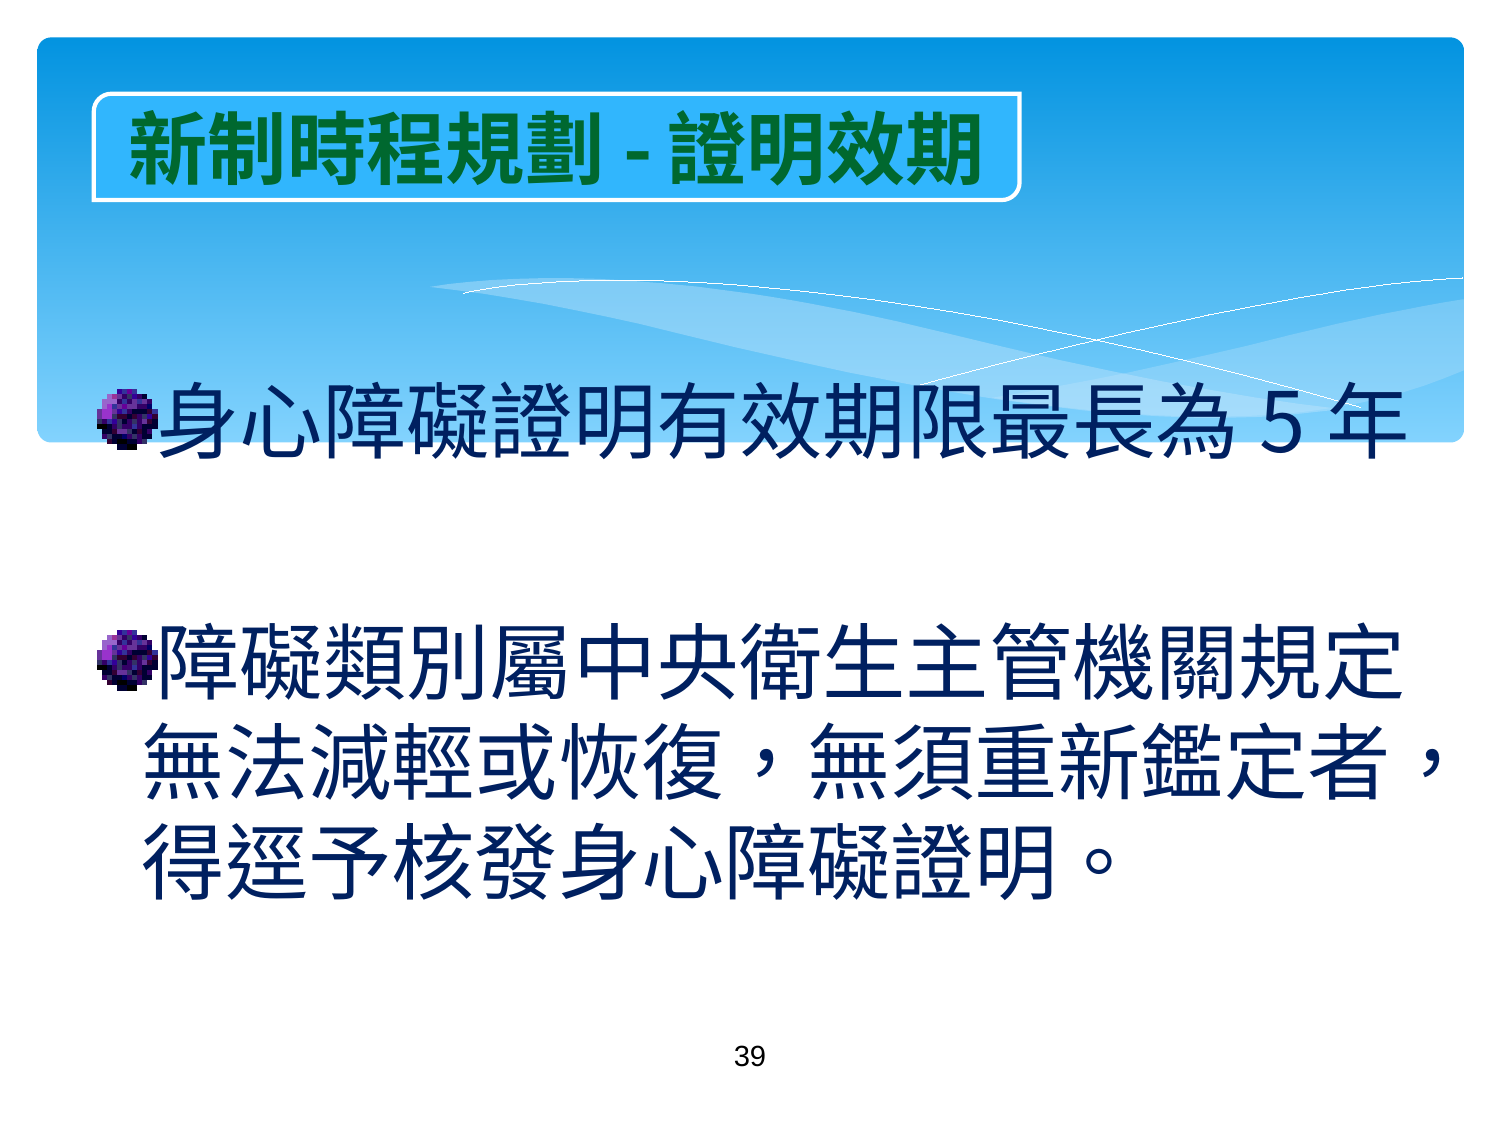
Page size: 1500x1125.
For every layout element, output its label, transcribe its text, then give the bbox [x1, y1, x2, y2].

text_box <編號> [654, 1025, 846, 1086]
list 身心障礙證明有效期限最長為5年 障礙類別屬中央衛生主管機關規定無法減輕或恢復，無須重新鑑定者，得逕予核發身心障礙證明。 [82, 361, 1433, 1037]
text_box 新制時程規劃-證明效期 [93, 93, 1020, 201]
